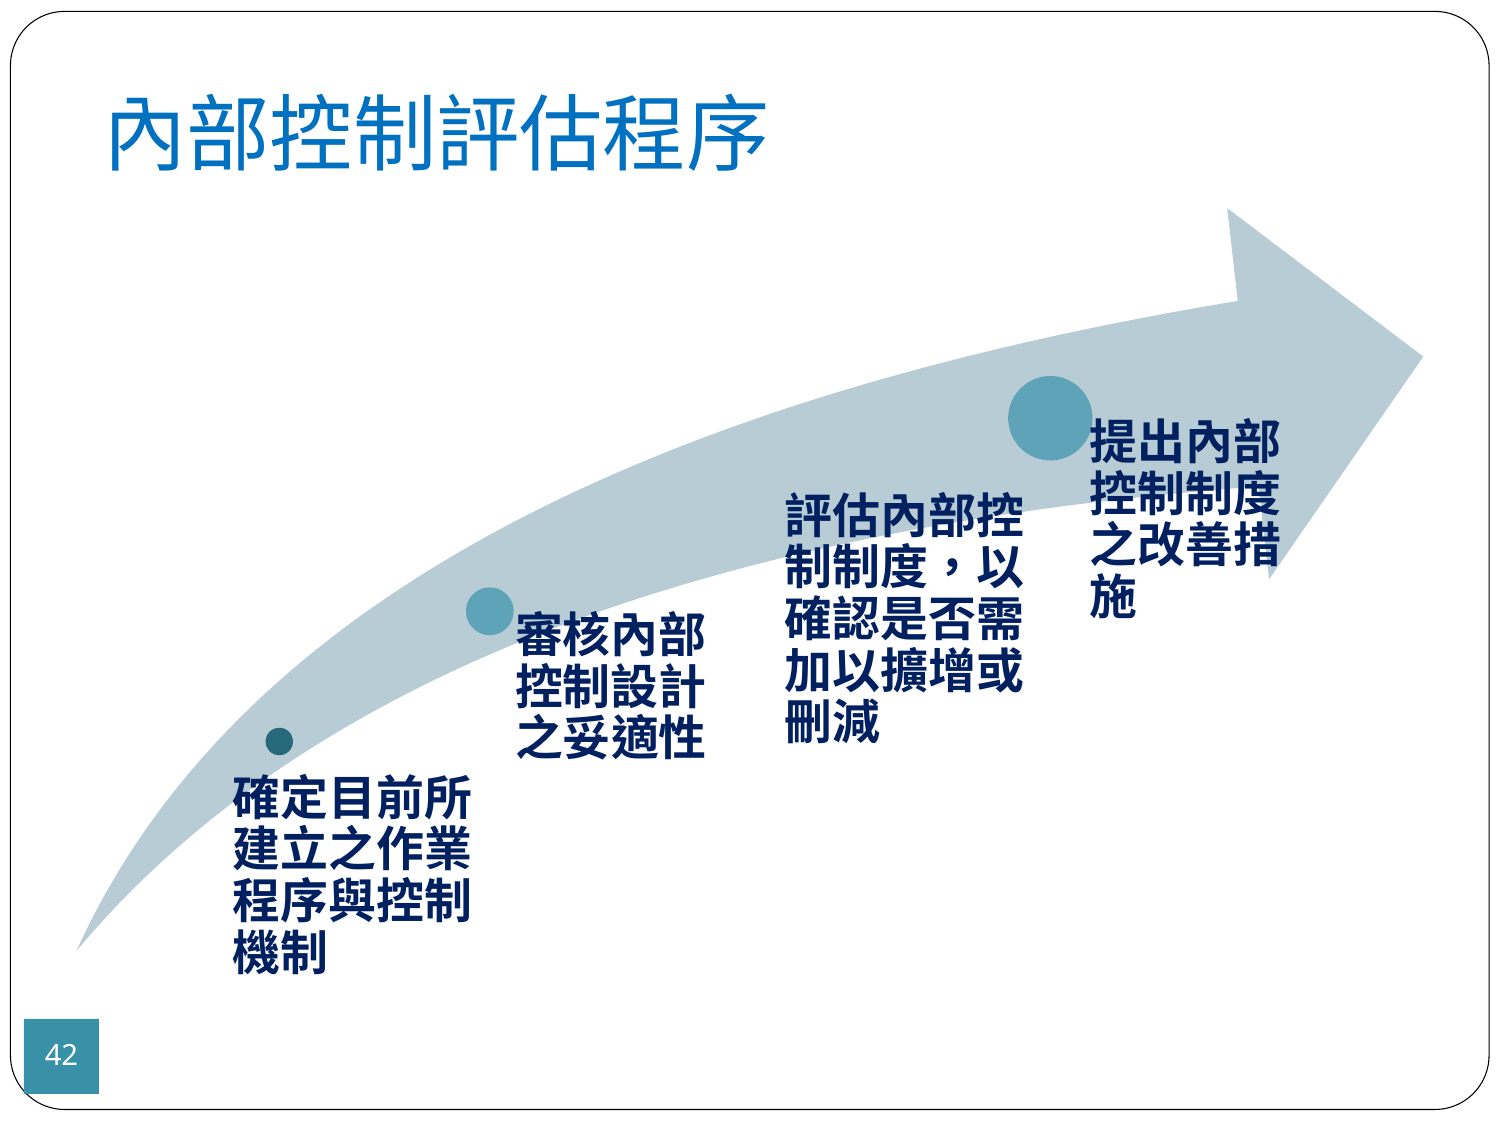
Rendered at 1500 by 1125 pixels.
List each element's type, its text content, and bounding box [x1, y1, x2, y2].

text_box 評估內部控制制度，以確認是否需加以擴增或刪減 [751, 491, 1045, 951]
text_box 確定目前所建立之作業程序與控制機制 [218, 773, 489, 951]
text_box [76, 208, 1424, 951]
text_box 審核內部控制設計之妥適性 [489, 611, 740, 951]
text_box 提出內部控制制度之改善措施 [1045, 418, 1295, 951]
title 內部控制評估程序 [88, 30, 1439, 197]
text_box 42 [23, 1018, 99, 1094]
